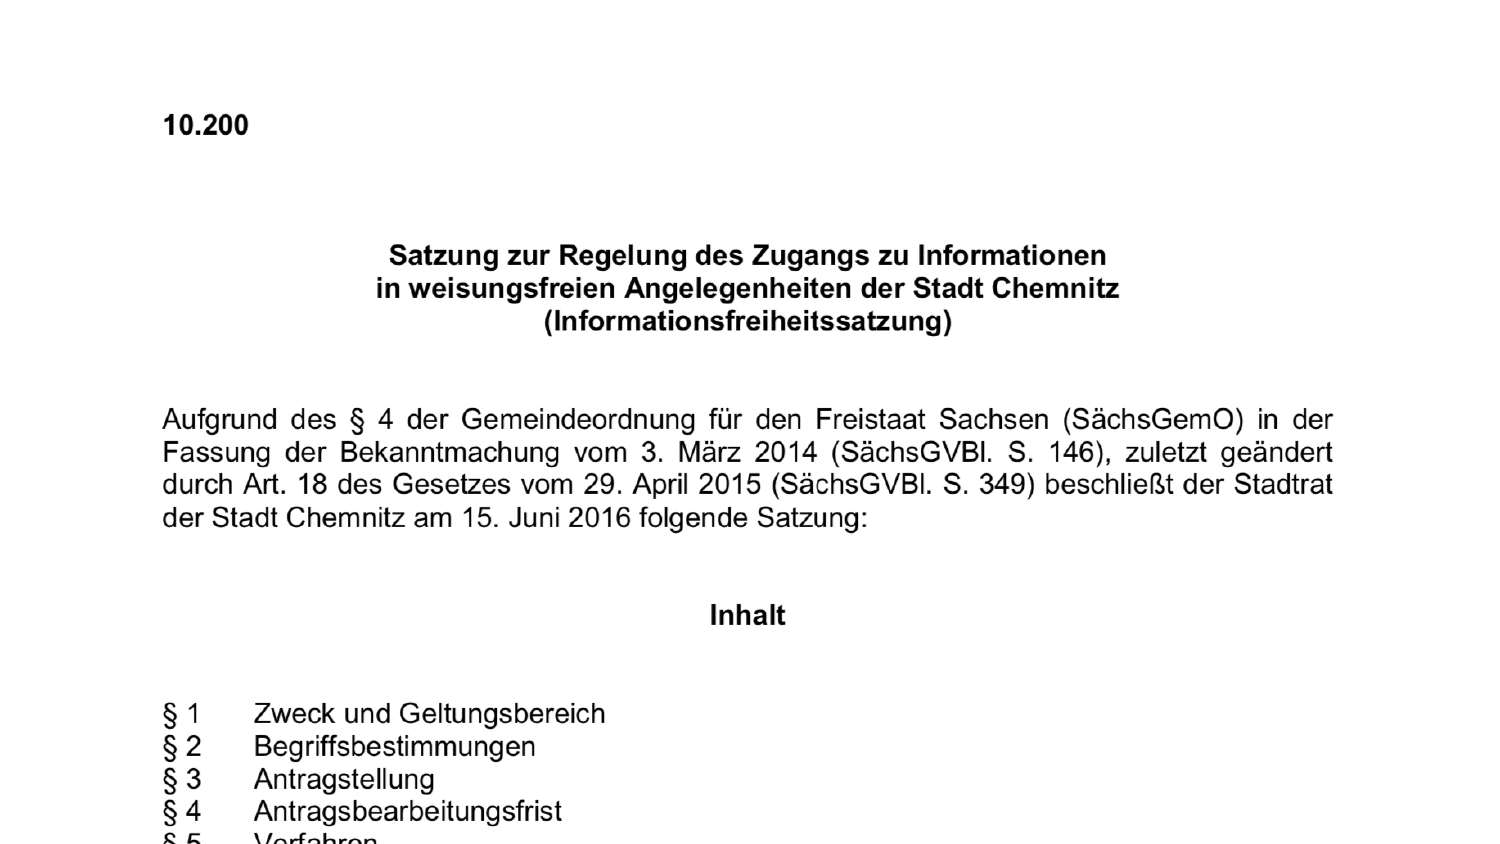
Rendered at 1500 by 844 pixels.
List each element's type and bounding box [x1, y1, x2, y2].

picture [83, 49, 1417, 844]
